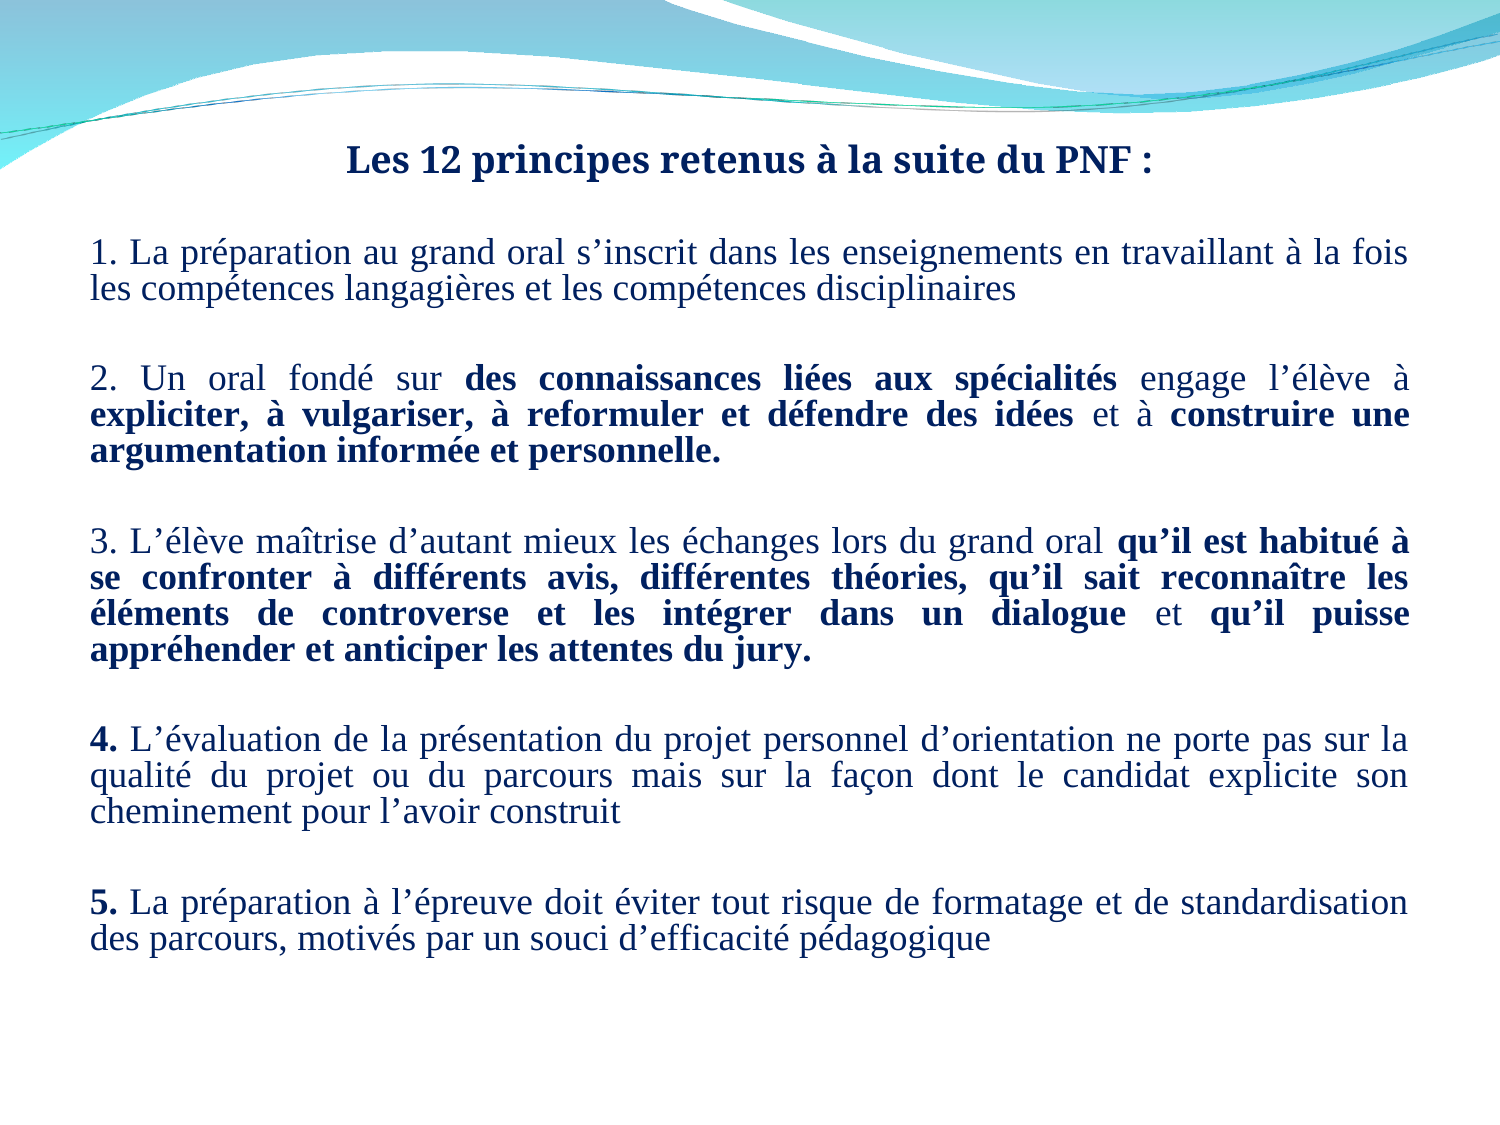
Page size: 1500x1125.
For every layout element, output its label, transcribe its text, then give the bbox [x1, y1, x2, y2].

picture [0, 33, 1500, 140]
list Les 12 principes retenus à la suite du PNF : 1. La préparation au grand oral s’inscrit dans les enseignements en travaillant à la fois les compétences langagières et les compétences disciplinaires 2. Un oral fondé sur des connaissances liées aux spécialités engage l’élève à expliciter, à vulgariser, à reformuler et défendre des idées et à construire une argumentation informée et personnelle. 3. L’élève maîtrise d’autant mieux les échanges lors du grand oral qu’il est habitué à se confronter à différents avis, différentes théories, qu’il sait reconnaître les éléments de controverse et les intégrer dans un dialogue et qu’il puisse appréhender et anticiper les attentes du jury. 4. L’évaluation de la présentation du projet personnel d’orientation ne porte pas sur la qualité du projet ou du parcours mais sur la façon dont le candidat explicite son cheminement pour l’avoir construit 5. La préparation à l’épreuve doit éviter tout risque de formatage et de standardisation des parcours, motivés par un souci d’efficacité pédagogique [75, 137, 1426, 1038]
